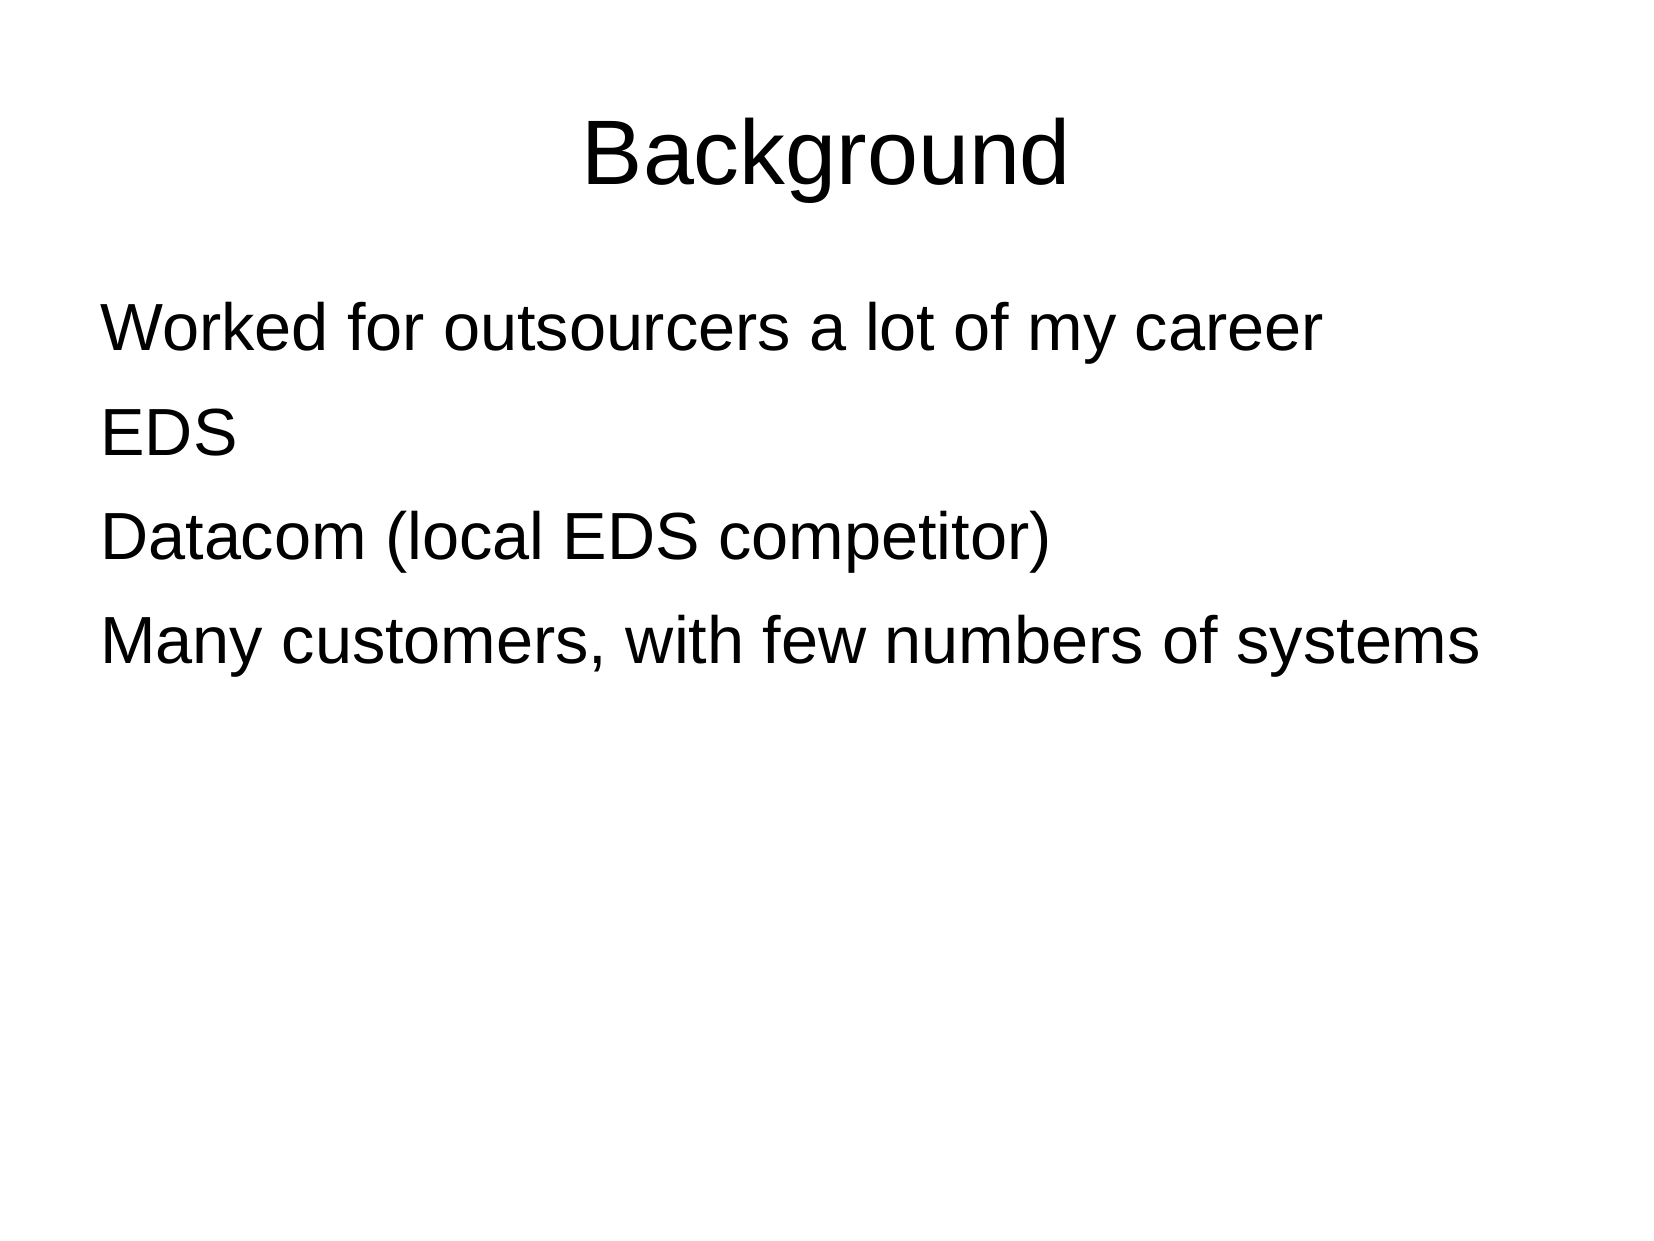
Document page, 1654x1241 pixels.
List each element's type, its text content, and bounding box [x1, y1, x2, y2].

title Background [82, 56, 1571, 250]
list Worked for outsourcers a lot of my career EDS Datacom (local EDS competitor) Many customers, with few numbers of systems [82, 290, 1571, 1094]
